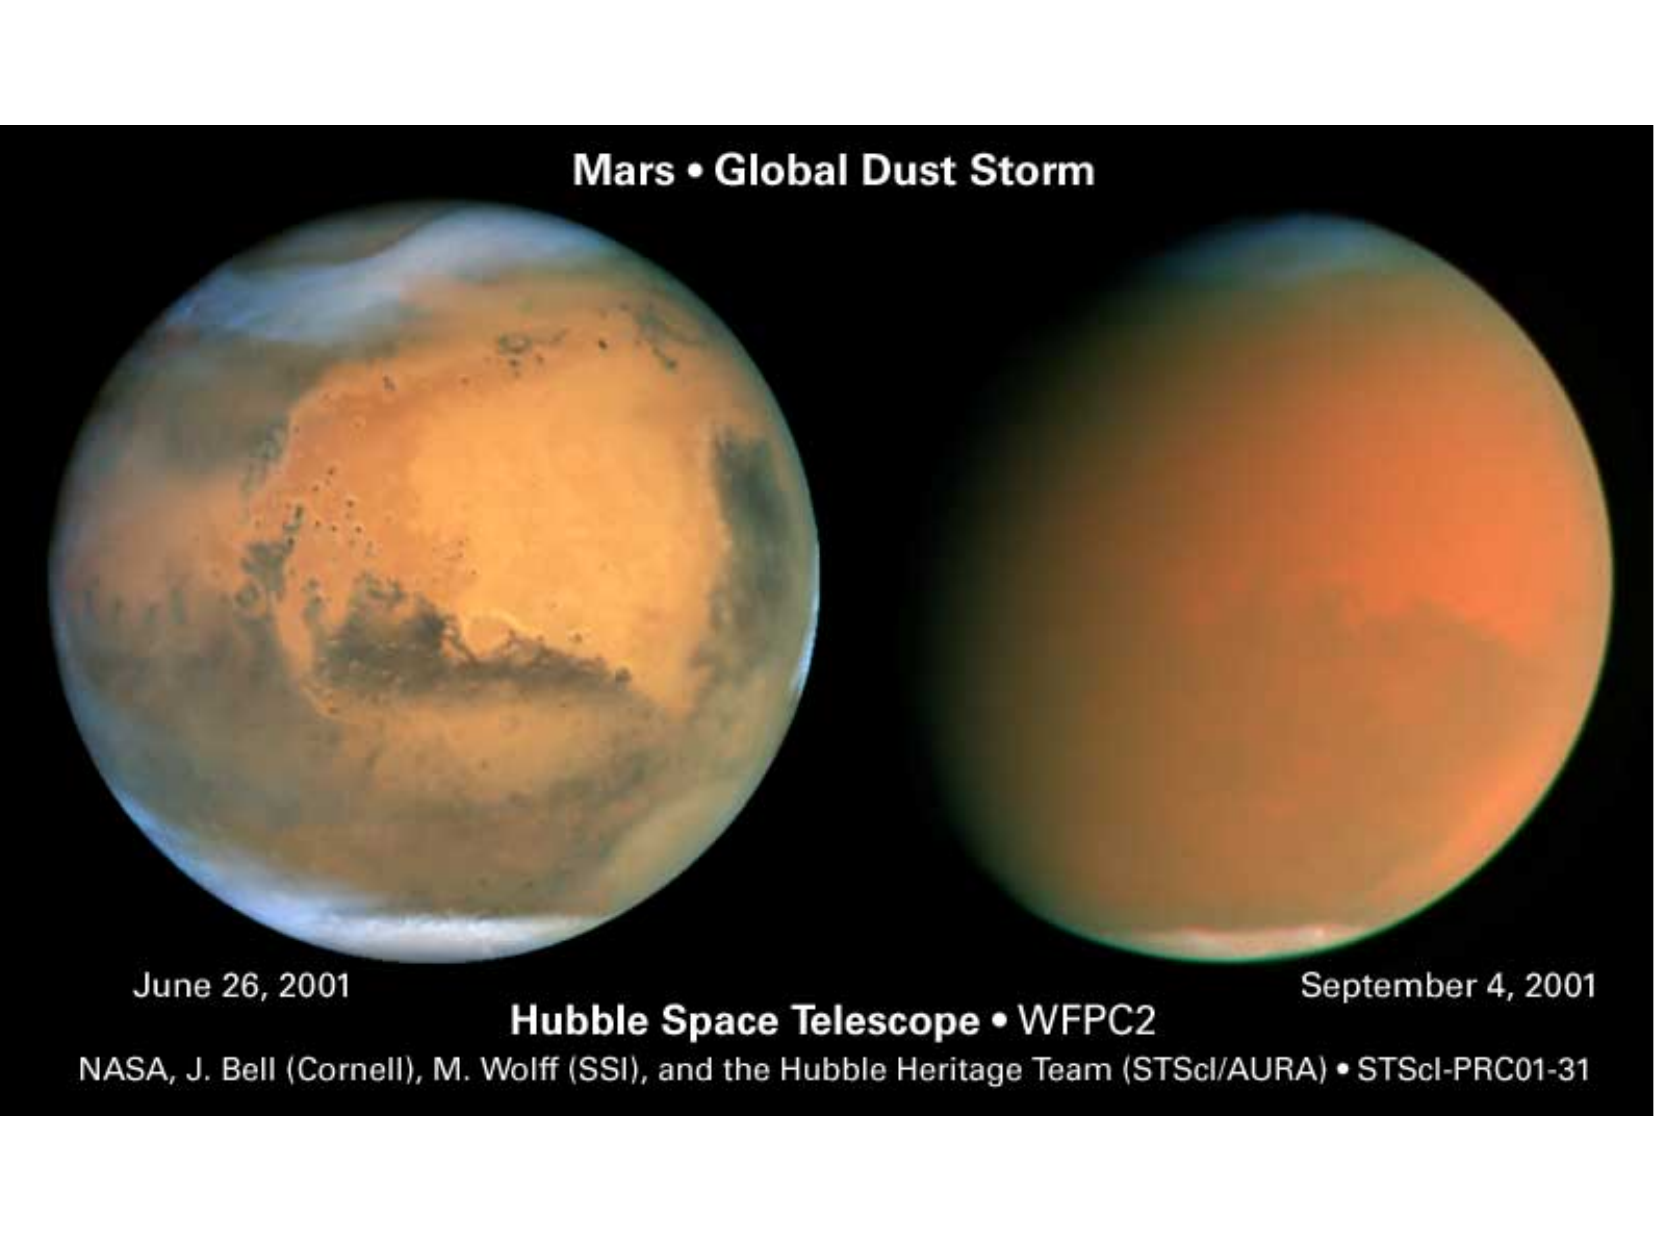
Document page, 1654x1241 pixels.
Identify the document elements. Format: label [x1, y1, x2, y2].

picture [0, 125, 1654, 1116]
